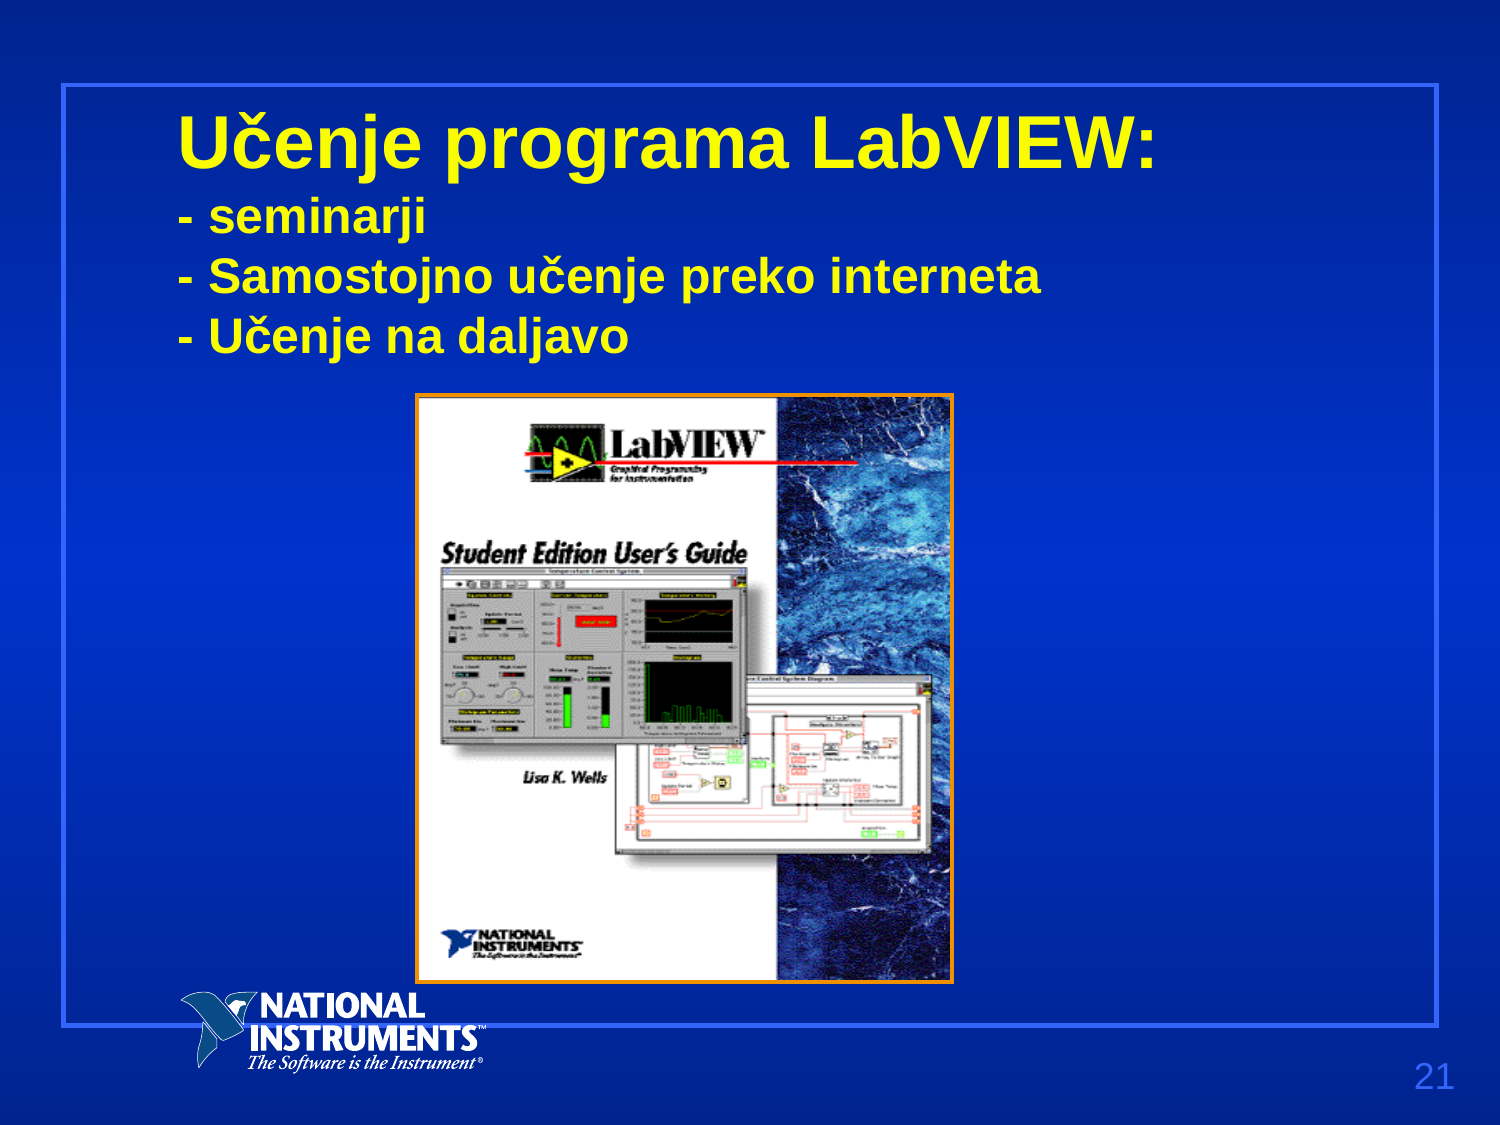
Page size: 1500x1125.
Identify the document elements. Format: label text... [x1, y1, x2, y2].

picture [419, 397, 951, 981]
title Učenje programa LabVIEW: - seminarji - Samostojno učenje preko interneta - Učenje na daljavo [165, 89, 1335, 429]
